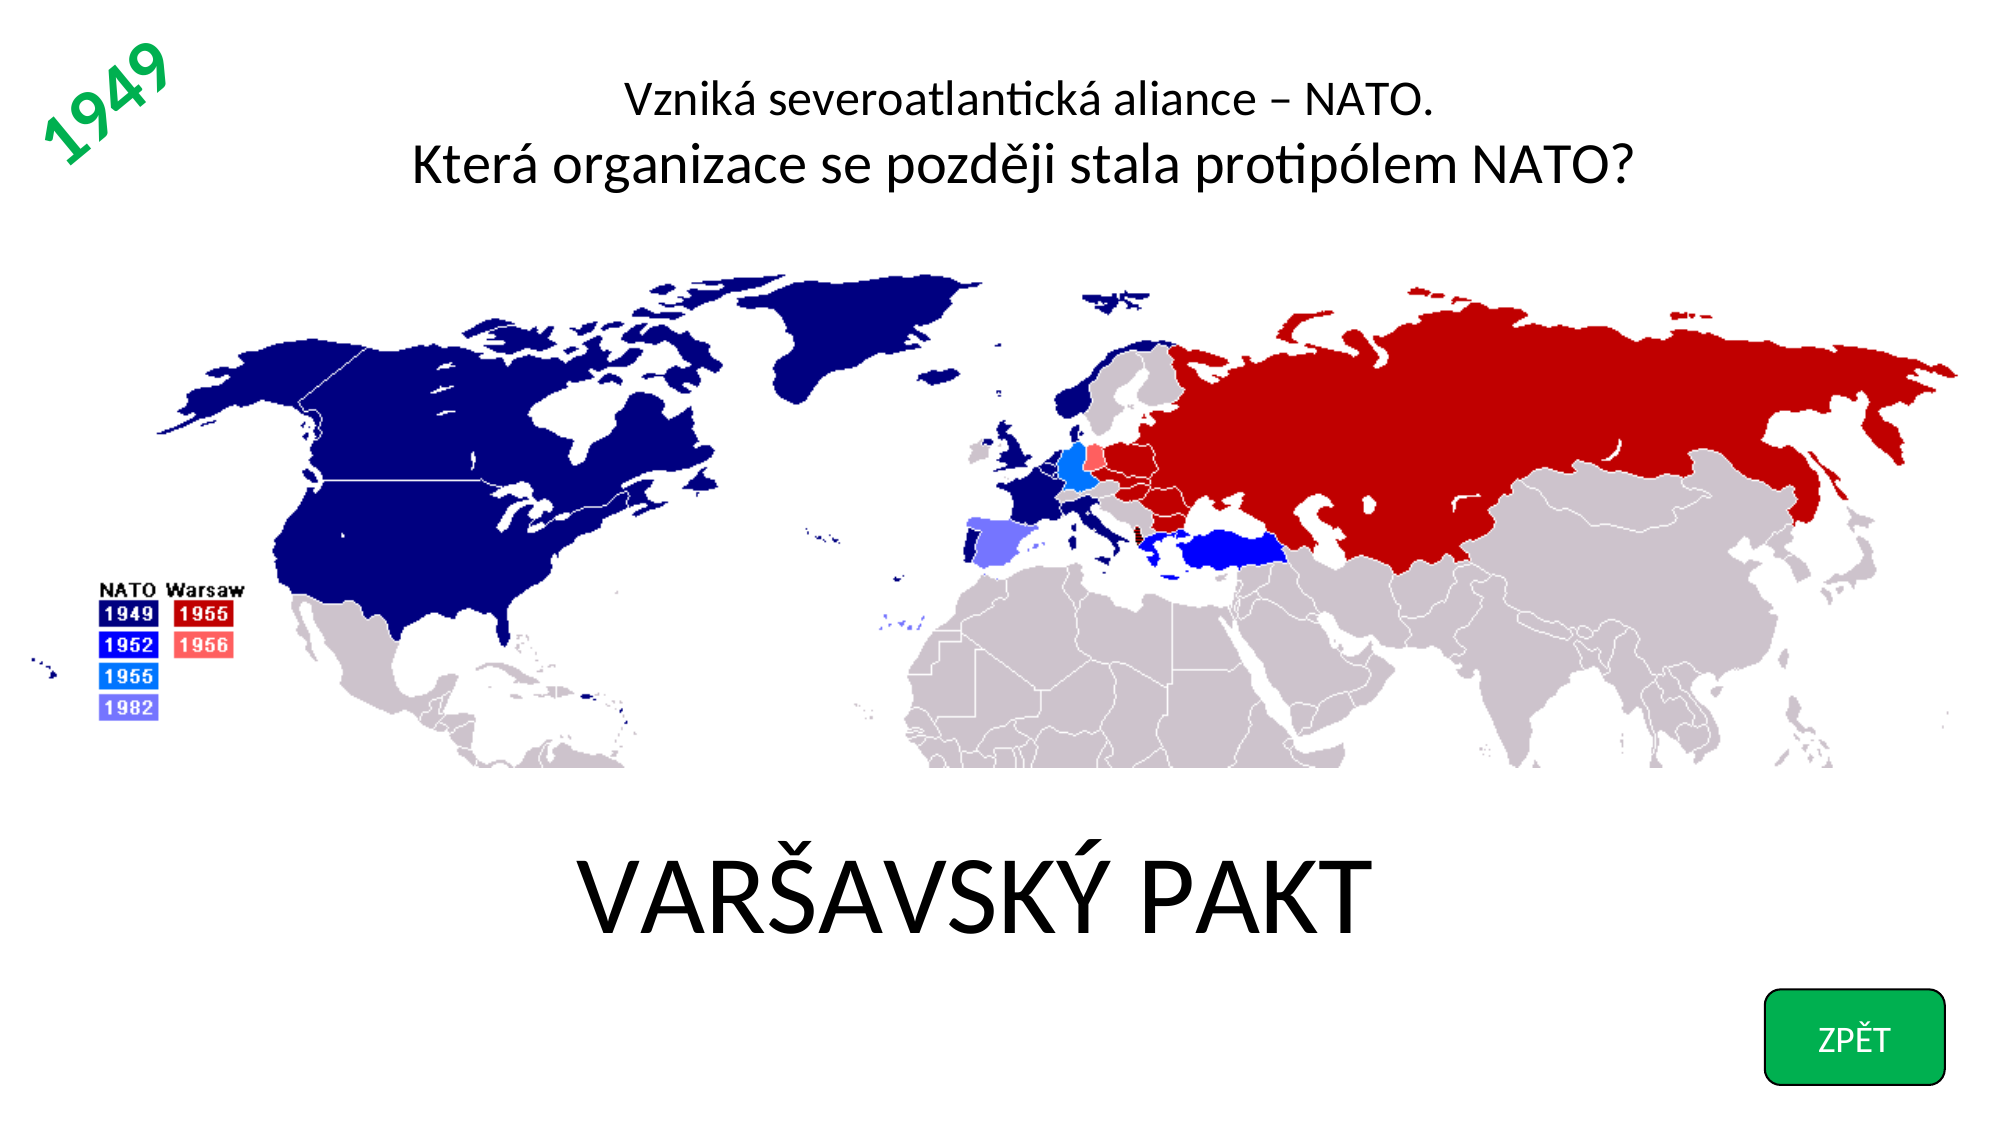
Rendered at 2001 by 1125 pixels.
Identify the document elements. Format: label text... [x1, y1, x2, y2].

text_box Vzniká severoatlantická aliance – NATO. Která organizace se později stala protipólem NATO? [195, 57, 1855, 256]
text_box 1949 [0, 1, 195, 199]
text_box ZPĚT [1764, 989, 1945, 1085]
text_box VARŠAVSKÝ PAKT [561, 812, 1389, 964]
picture [18, 256, 1969, 768]
